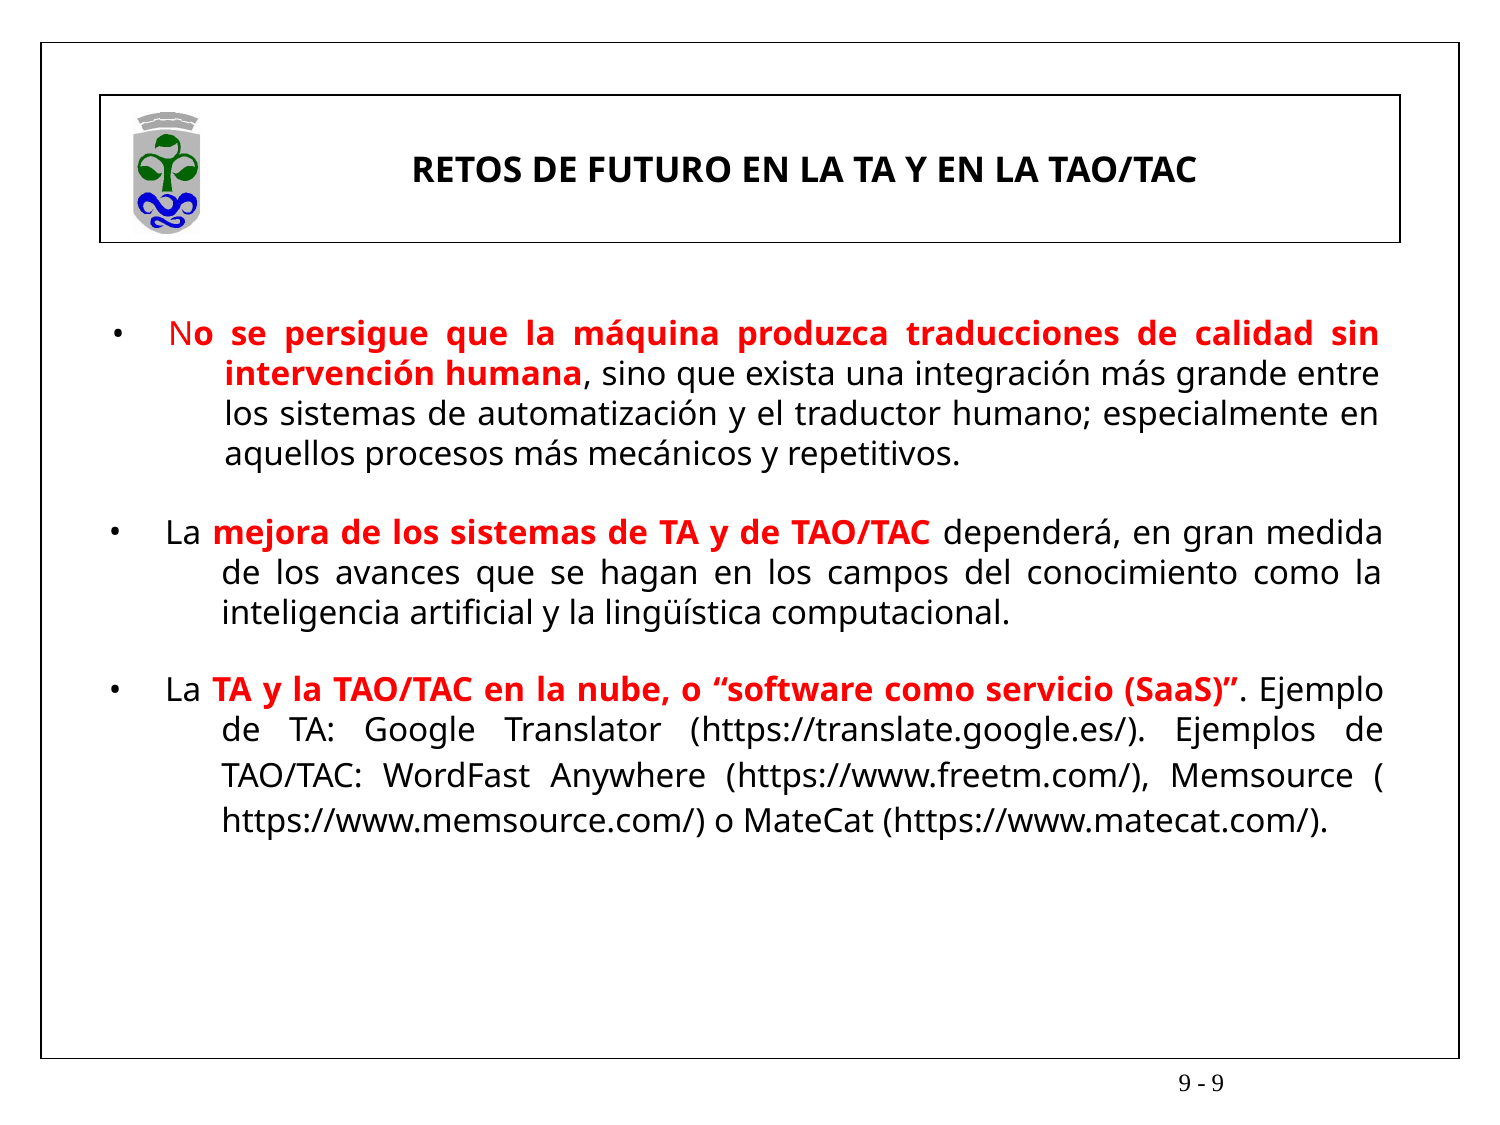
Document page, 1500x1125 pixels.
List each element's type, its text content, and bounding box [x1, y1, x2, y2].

text_box La TA y la TAO/TAC en la nube, o “software como servicio (SaaS)”. Ejemplo de TA: Google Translator (https://translate.google.es/). Ejemplos de TAO/TAC: WordFast Anywhere (https://www.freetm.com/), Memsource (https://www.memsource.com/) o MateCat (https://www.matecat.com/). [94, 661, 1399, 929]
text_box La mejora de los sistemas de TA y de TAO/TAC dependerá, en gran medida de los avances que se hagan en los campos del conocimiento como la inteligencia artificial y la lingüística computacional. [94, 504, 1399, 651]
text_box No se persigue que la máquina produzca traducciones de calidad sin intervención humana, sino que exista una integración más grande entre los sistemas de automatización y el traductor humano; especialmente en aquellos procesos más mecánicos y repetitivos. [97, 305, 1396, 496]
text_box 9 - 9 [1163, 1058, 1477, 1089]
text_box RETOS DE FUTURO EN LA TA Y EN LA TAO/TAC [100, 95, 1400, 243]
